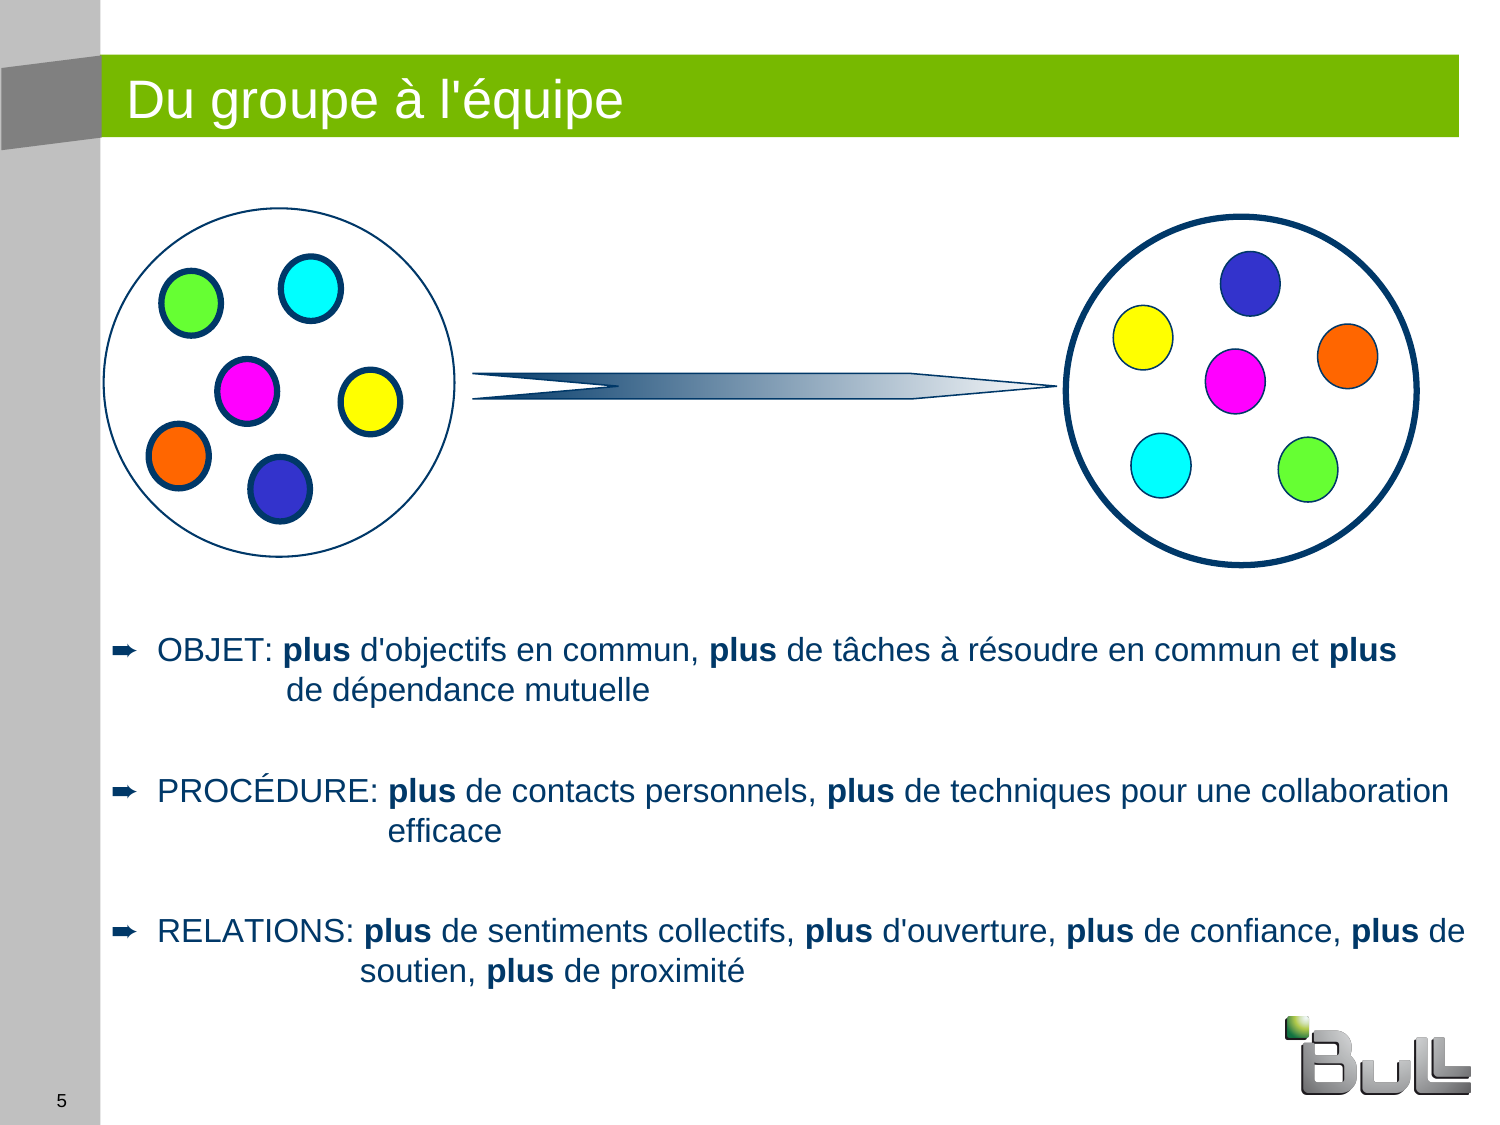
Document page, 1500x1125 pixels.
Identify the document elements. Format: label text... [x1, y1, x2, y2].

text_box [161, 270, 221, 336]
text_box [1220, 251, 1281, 317]
text_box [472, 373, 1058, 399]
text_box [148, 423, 209, 489]
text_box [250, 456, 310, 522]
text_box  OBJET: plus d'objectifs en commun, plus de tâches à résoudre en commun et plus de dépendance mutuelle  PROCÉDURE: plus de contacts personnels, plus de techniques pour une collaboration efficace  RELATIONS: plus de sentiments collectifs, plus d'ouverture, plus de confiance, plus de soutien, plus de proximité [96, 620, 1500, 998]
text_box [1317, 324, 1378, 389]
text_box [1278, 437, 1338, 503]
text_box [1113, 305, 1173, 370]
text_box [1205, 349, 1266, 414]
text_box [340, 369, 401, 435]
text_box [1130, 433, 1192, 498]
text_box [217, 358, 278, 424]
text_box Du groupe à l'équipe [111, 30, 1047, 163]
text_box [280, 256, 341, 321]
picture [1285, 1016, 1471, 1095]
